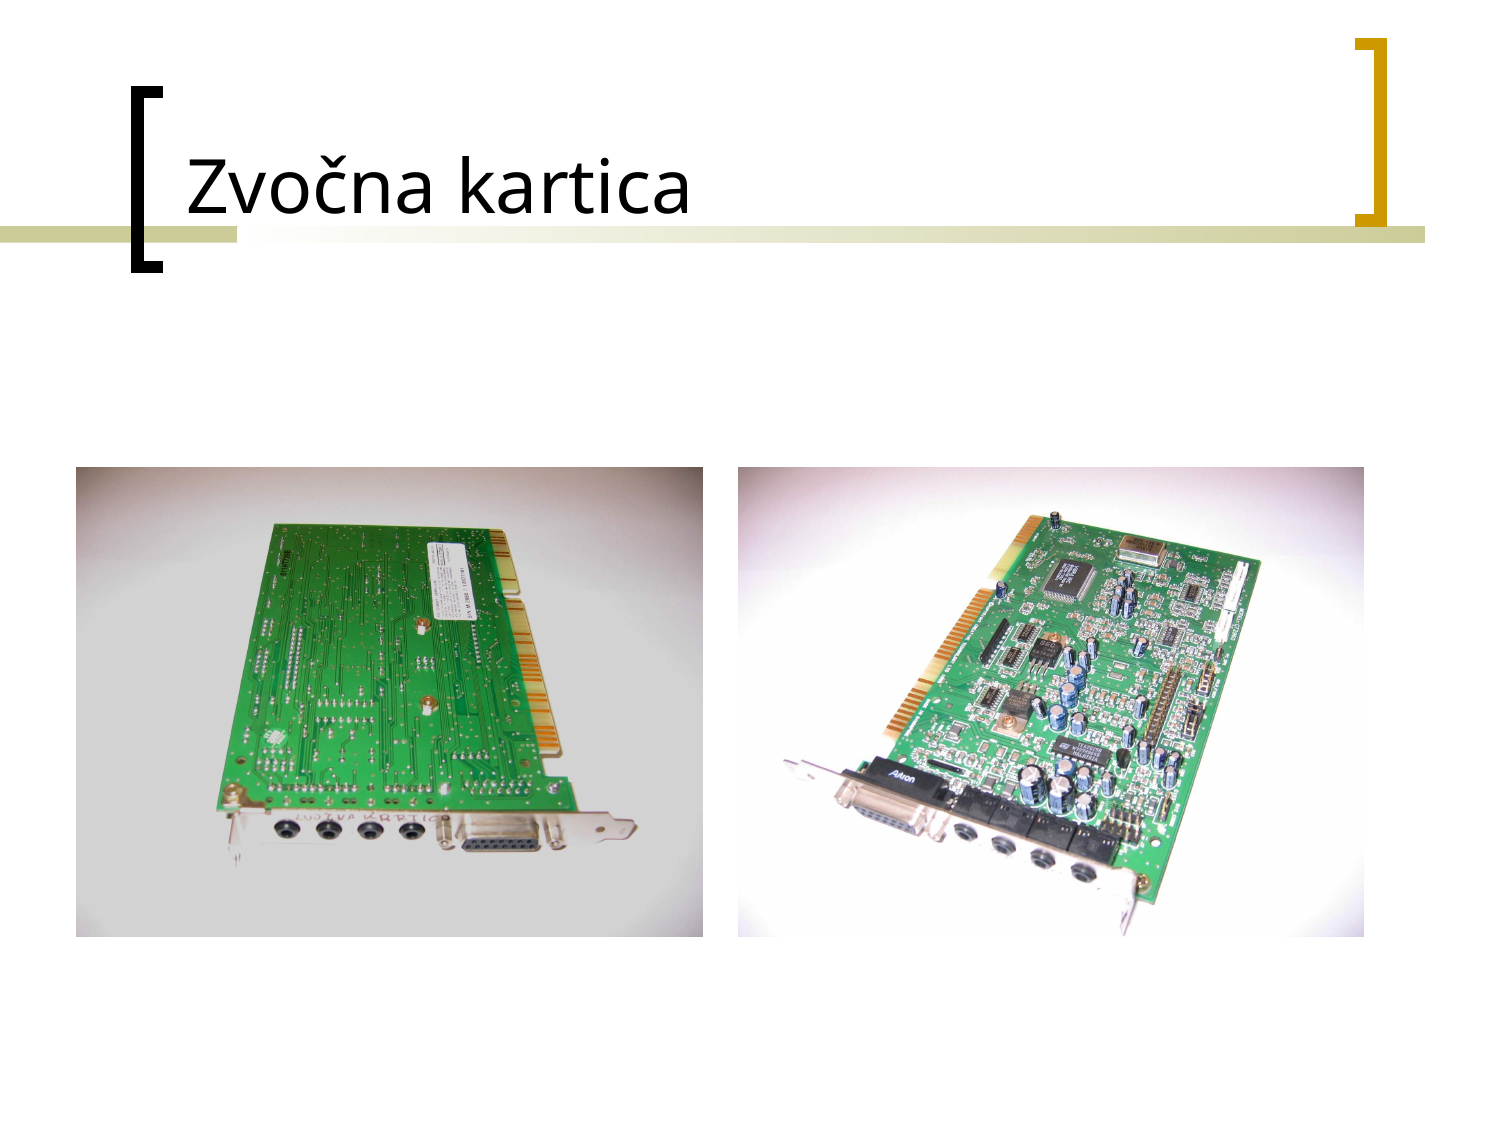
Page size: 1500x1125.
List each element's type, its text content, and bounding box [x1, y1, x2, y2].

picture [76, 467, 703, 937]
title Zvočna kartica [171, 113, 951, 236]
picture [738, 467, 1364, 937]
